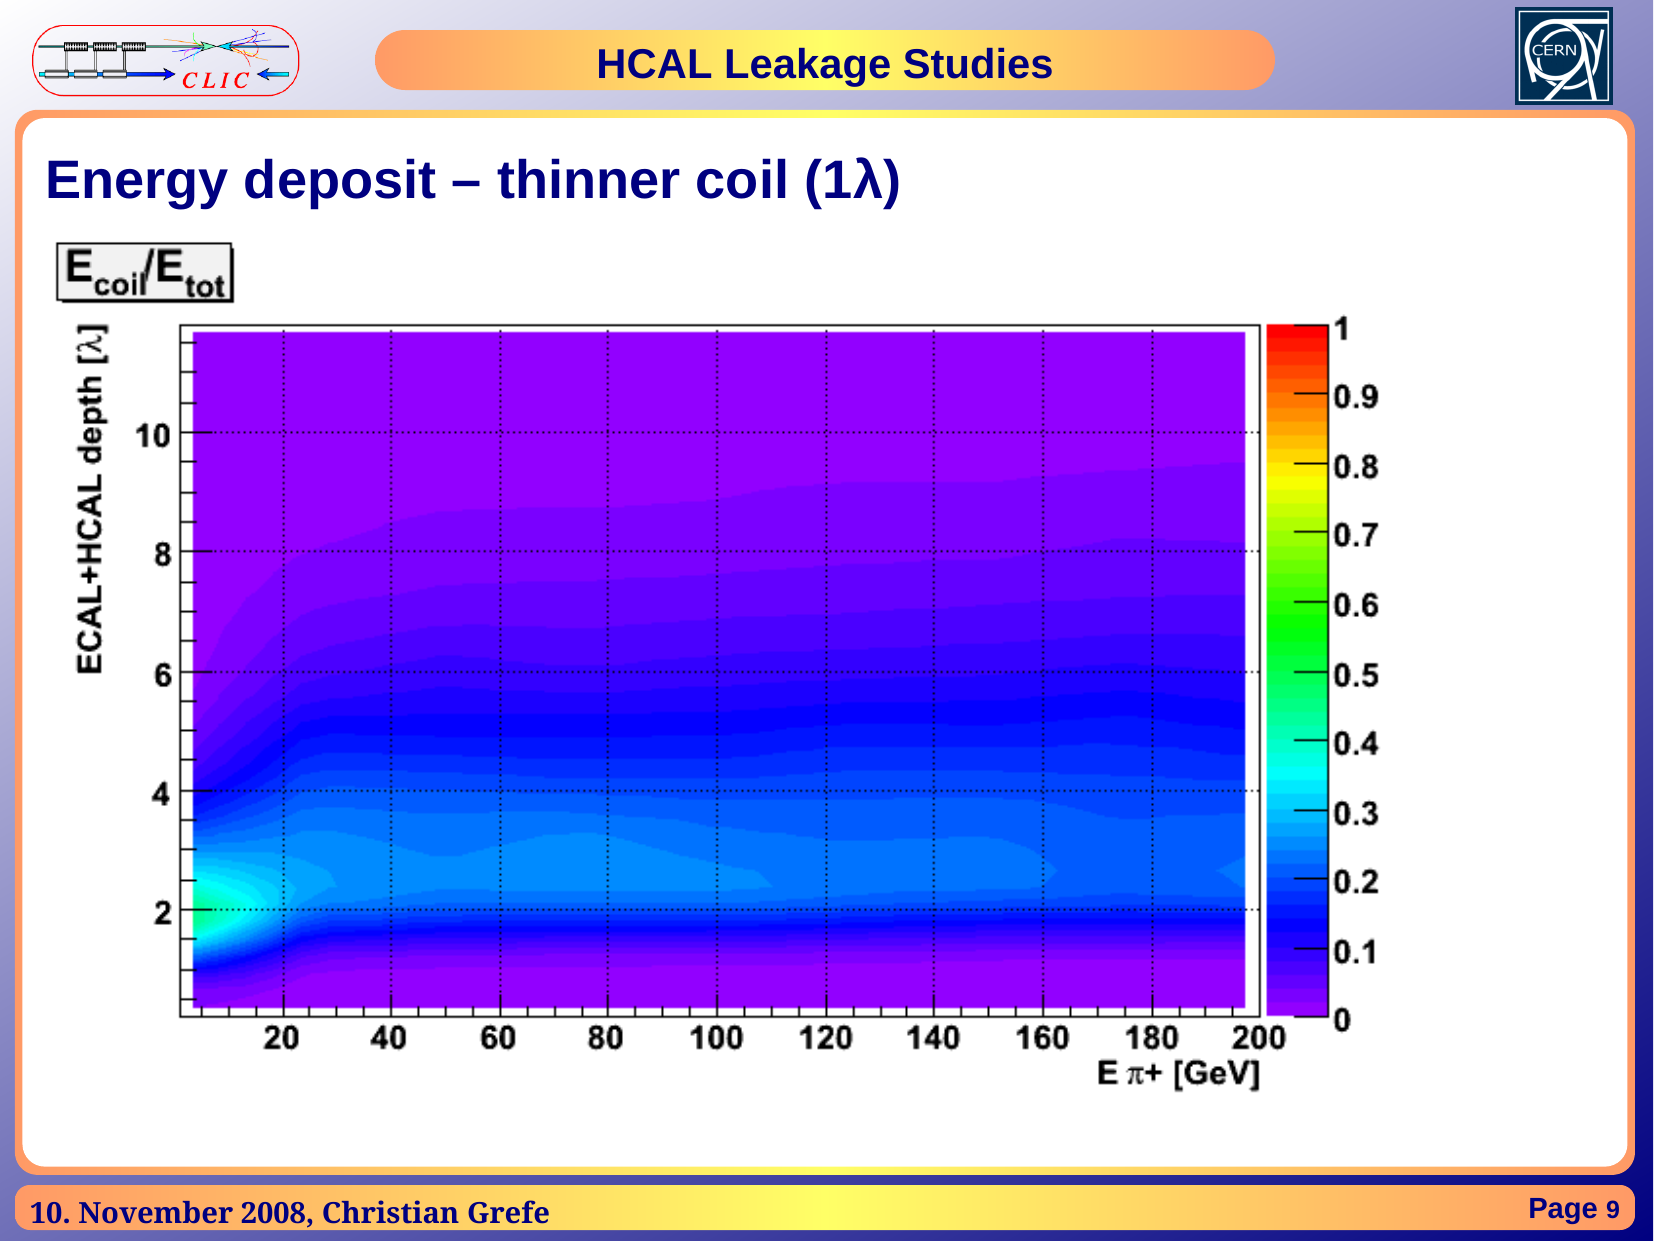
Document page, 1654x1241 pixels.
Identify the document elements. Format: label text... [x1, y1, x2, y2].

picture [1515, 7, 1613, 105]
picture [45, 239, 1396, 1104]
title Energy deposit – thinner coil (1λ) [45, 142, 1606, 218]
picture [30, 22, 301, 98]
